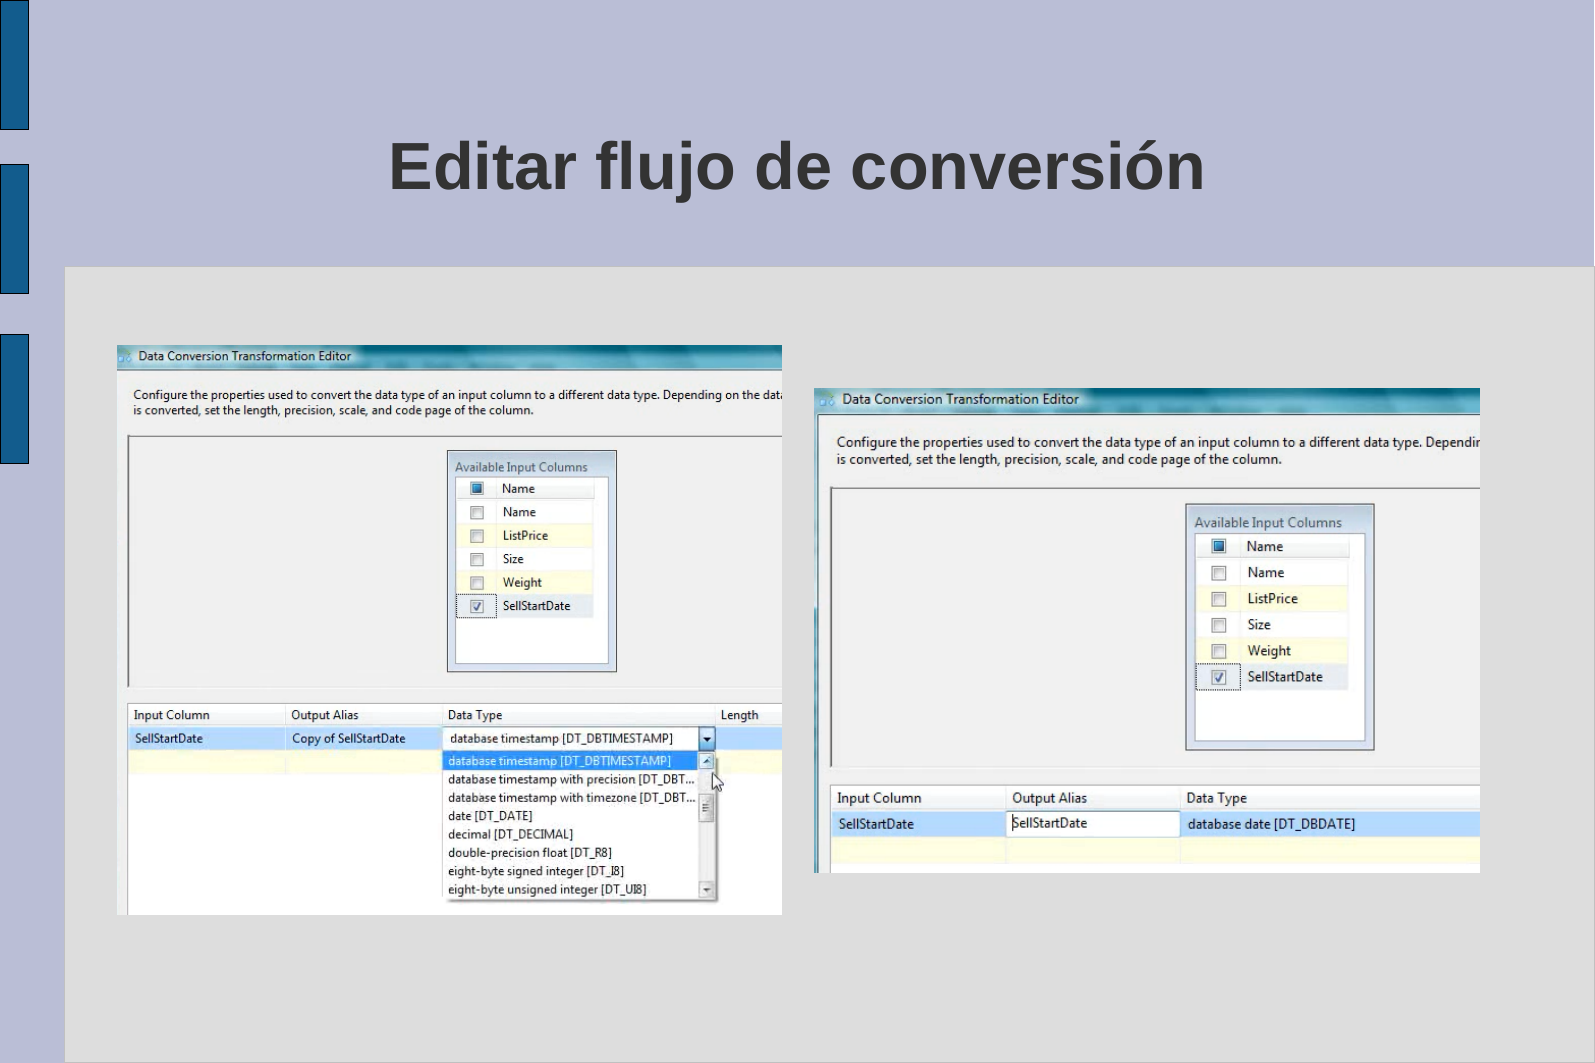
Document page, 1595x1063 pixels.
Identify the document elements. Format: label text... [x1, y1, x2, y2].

picture [814, 388, 1480, 873]
title Editar flujo de conversión [117, 78, 1479, 256]
picture [117, 345, 782, 915]
